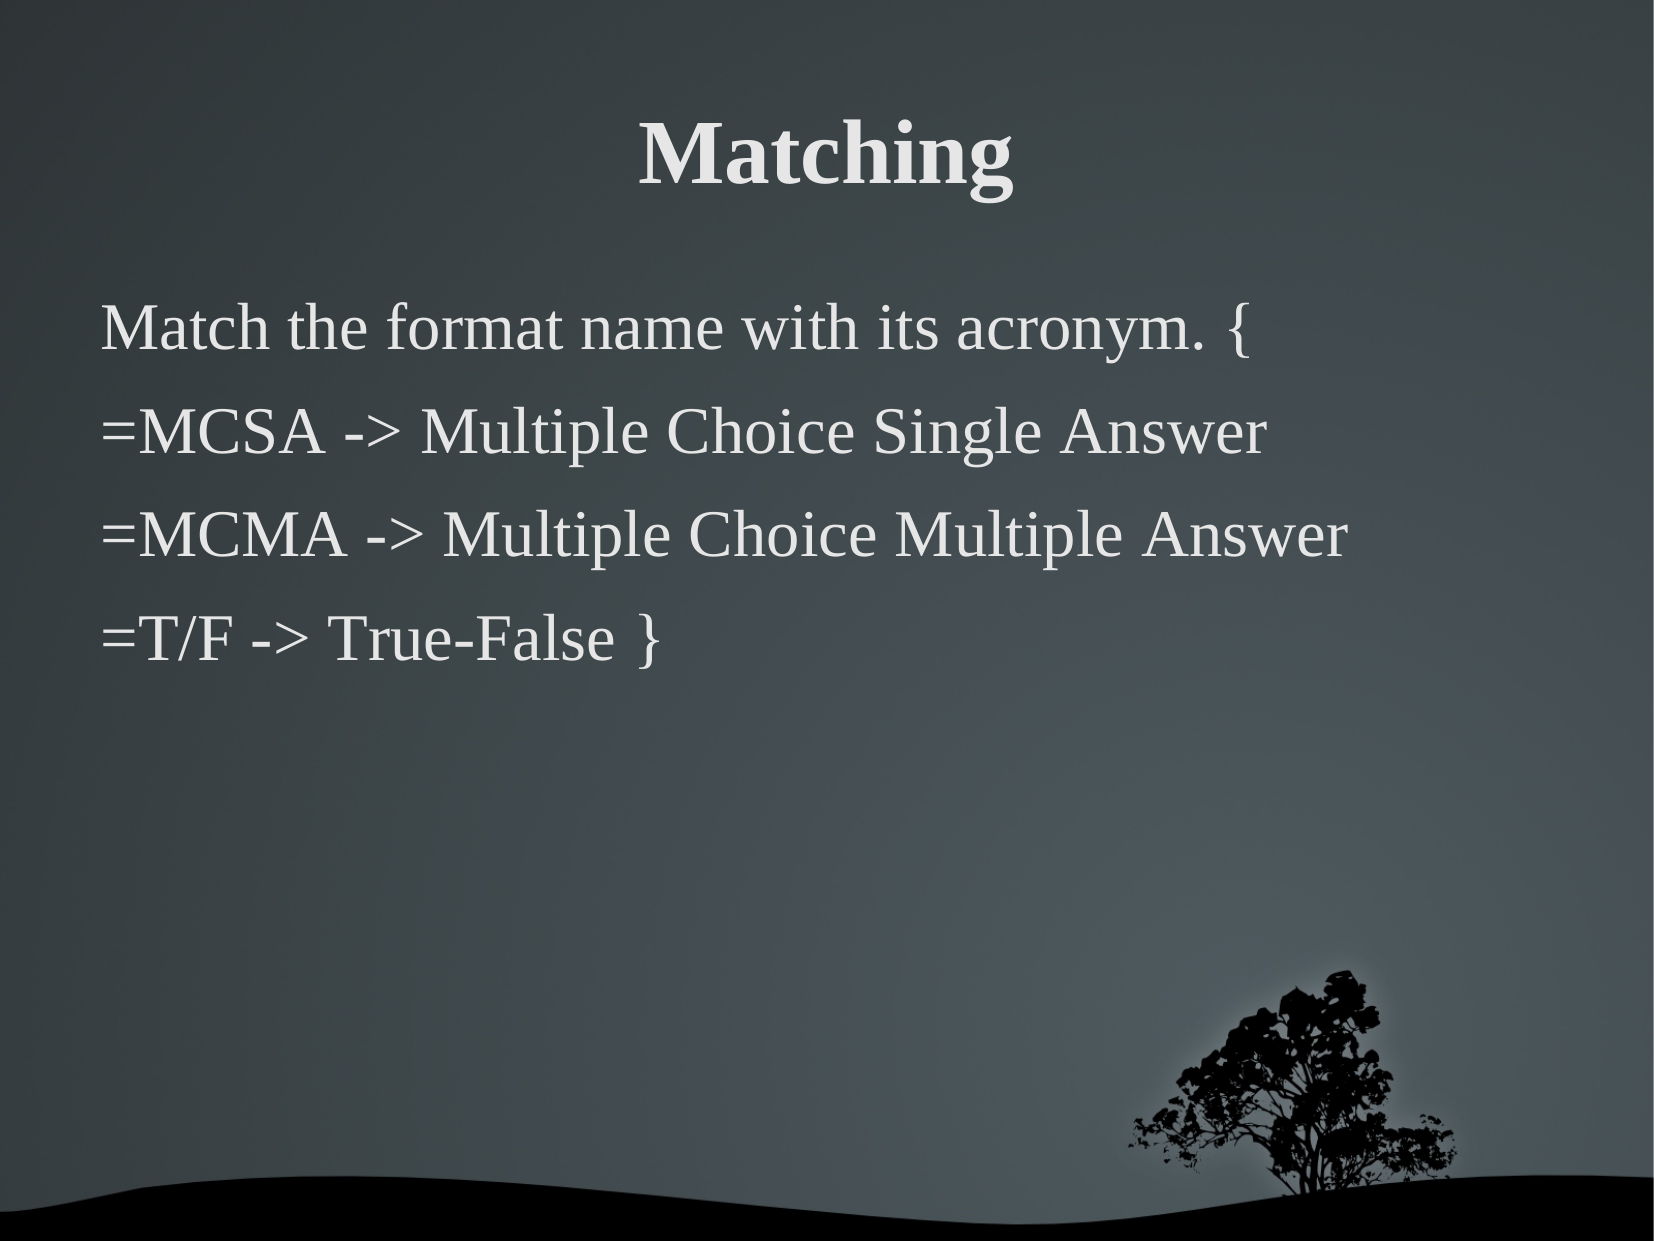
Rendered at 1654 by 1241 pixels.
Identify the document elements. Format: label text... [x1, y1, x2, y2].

picture [0, 0, 1654, 1241]
list Match the format name with its acronym. { =MCSA -> Multiple Choice Single Answer =MCMA -> Multiple Choice Multiple Answer =T/F -> True-False } [82, 290, 1571, 1094]
title Matching [82, 56, 1571, 250]
